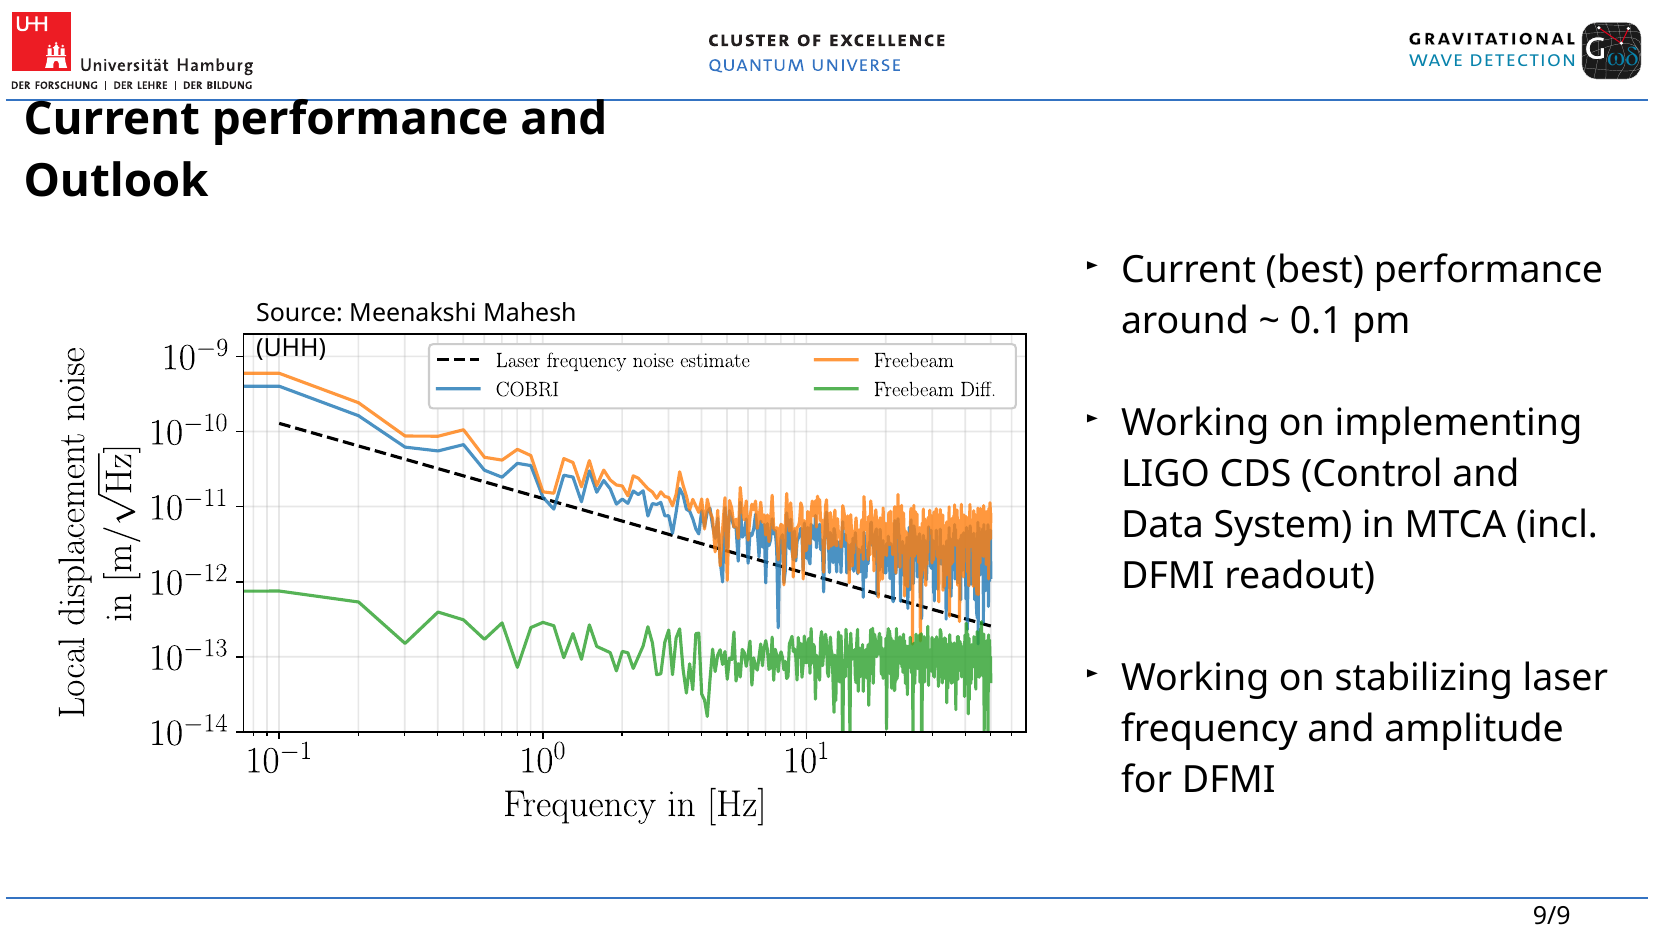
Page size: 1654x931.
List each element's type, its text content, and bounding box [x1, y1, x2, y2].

text_box Current (best) performance around ~ 0.1 pm Working on implementing LIGO CDS (Control and Data System) in MTCA (incl. DFMI readout) Working on stabilizing laser frequency and amplitude for DFMI [1070, 234, 1625, 838]
text_box Source: Meenakshi Mahesh (UHH) [205, 287, 667, 359]
title Current performance and Outlook [23, 106, 782, 189]
picture [42, 306, 1048, 839]
